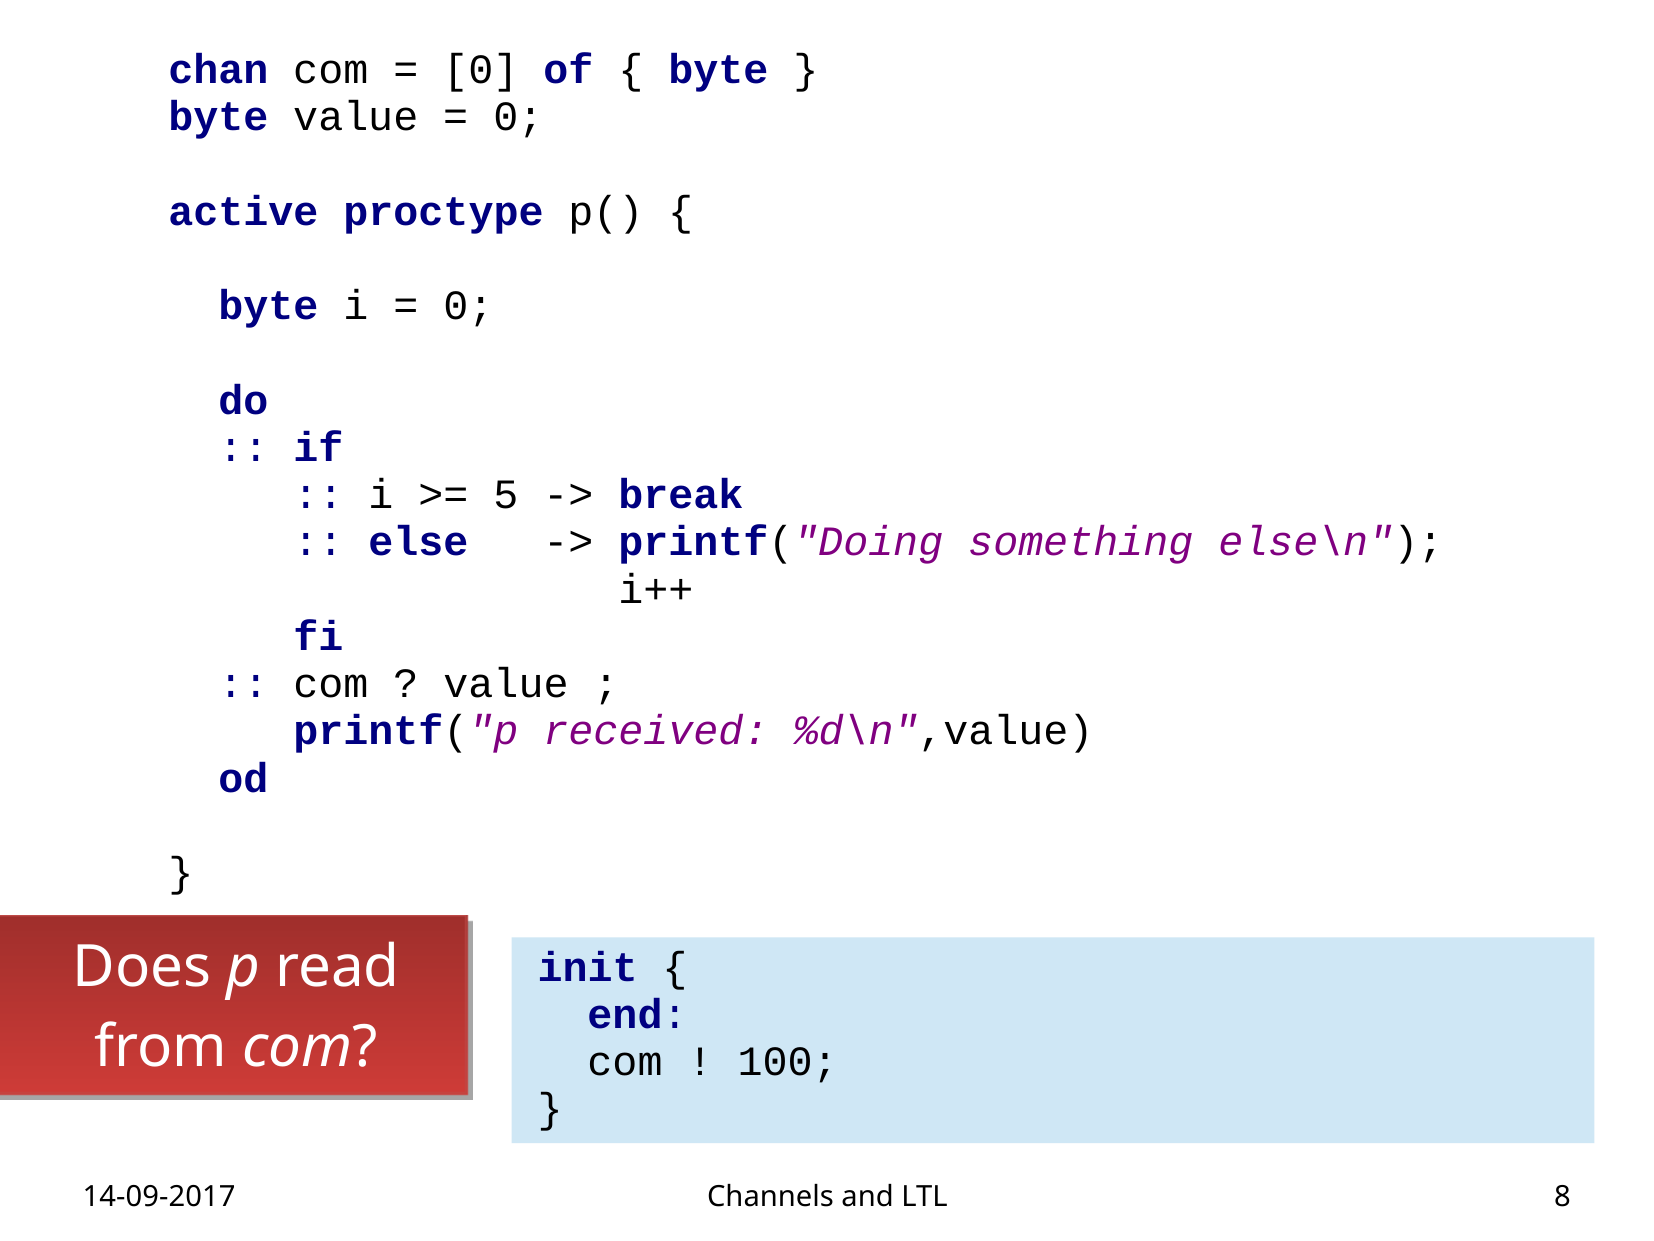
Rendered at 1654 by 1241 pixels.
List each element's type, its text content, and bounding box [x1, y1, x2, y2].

picture [0, 1093, 153, 1100]
title Does p read from com? [0, 915, 153, 1093]
text_box [511, 937, 1595, 1144]
text_box chan com = [0] of { byte } byte value = 0; active proctype p() { byte i = 0; do :: if :: i >= 5 -> break :: else -> printf("Doing something else\n"); i++ fi :: com ? value ; printf("p received: %d\n",value) od } init { end: com ! 100; } [153, 41, 1459, 1143]
